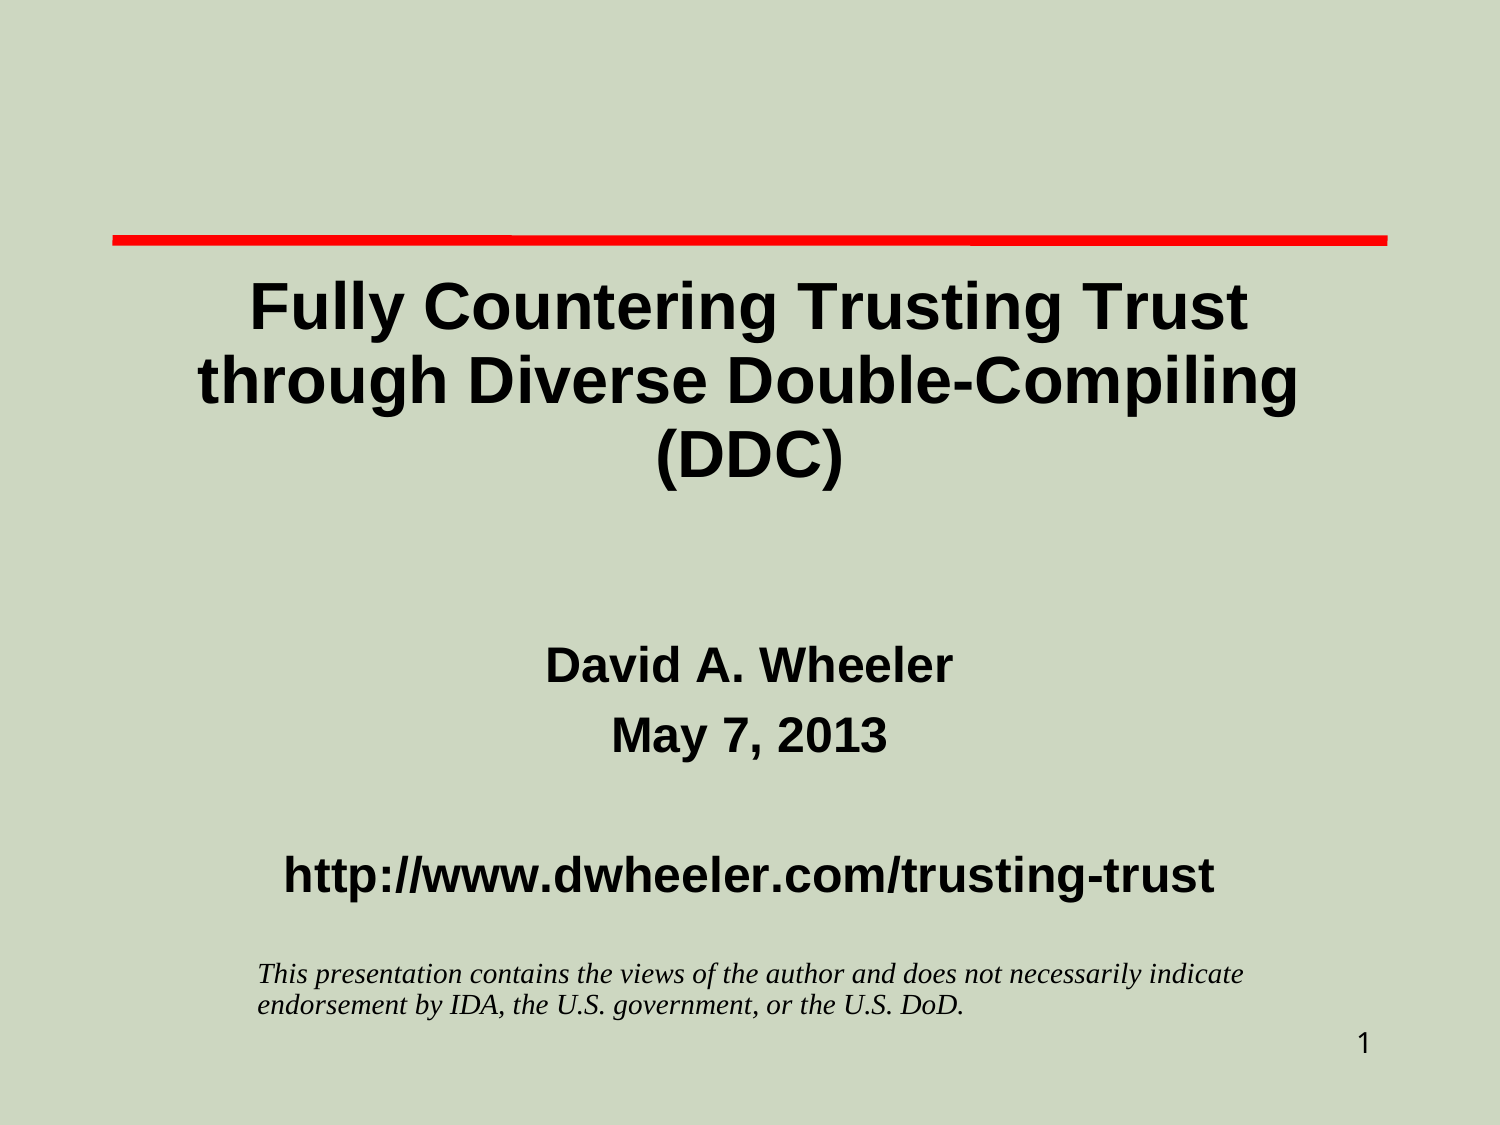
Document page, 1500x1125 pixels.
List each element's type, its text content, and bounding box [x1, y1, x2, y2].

text_box This presentation contains the views of the author and does not necessarily indicate endorsement by IDA, the U.S. government, or the U.S. DoD. [242, 951, 1278, 1029]
title Fully Countering Trusting Trust through Diverse Double-Compiling (DDC) [112, 269, 1388, 493]
subtitle David A. Wheeler May 7, 2013 http://www.dwheeler.com/trusting-trust [225, 637, 1276, 926]
